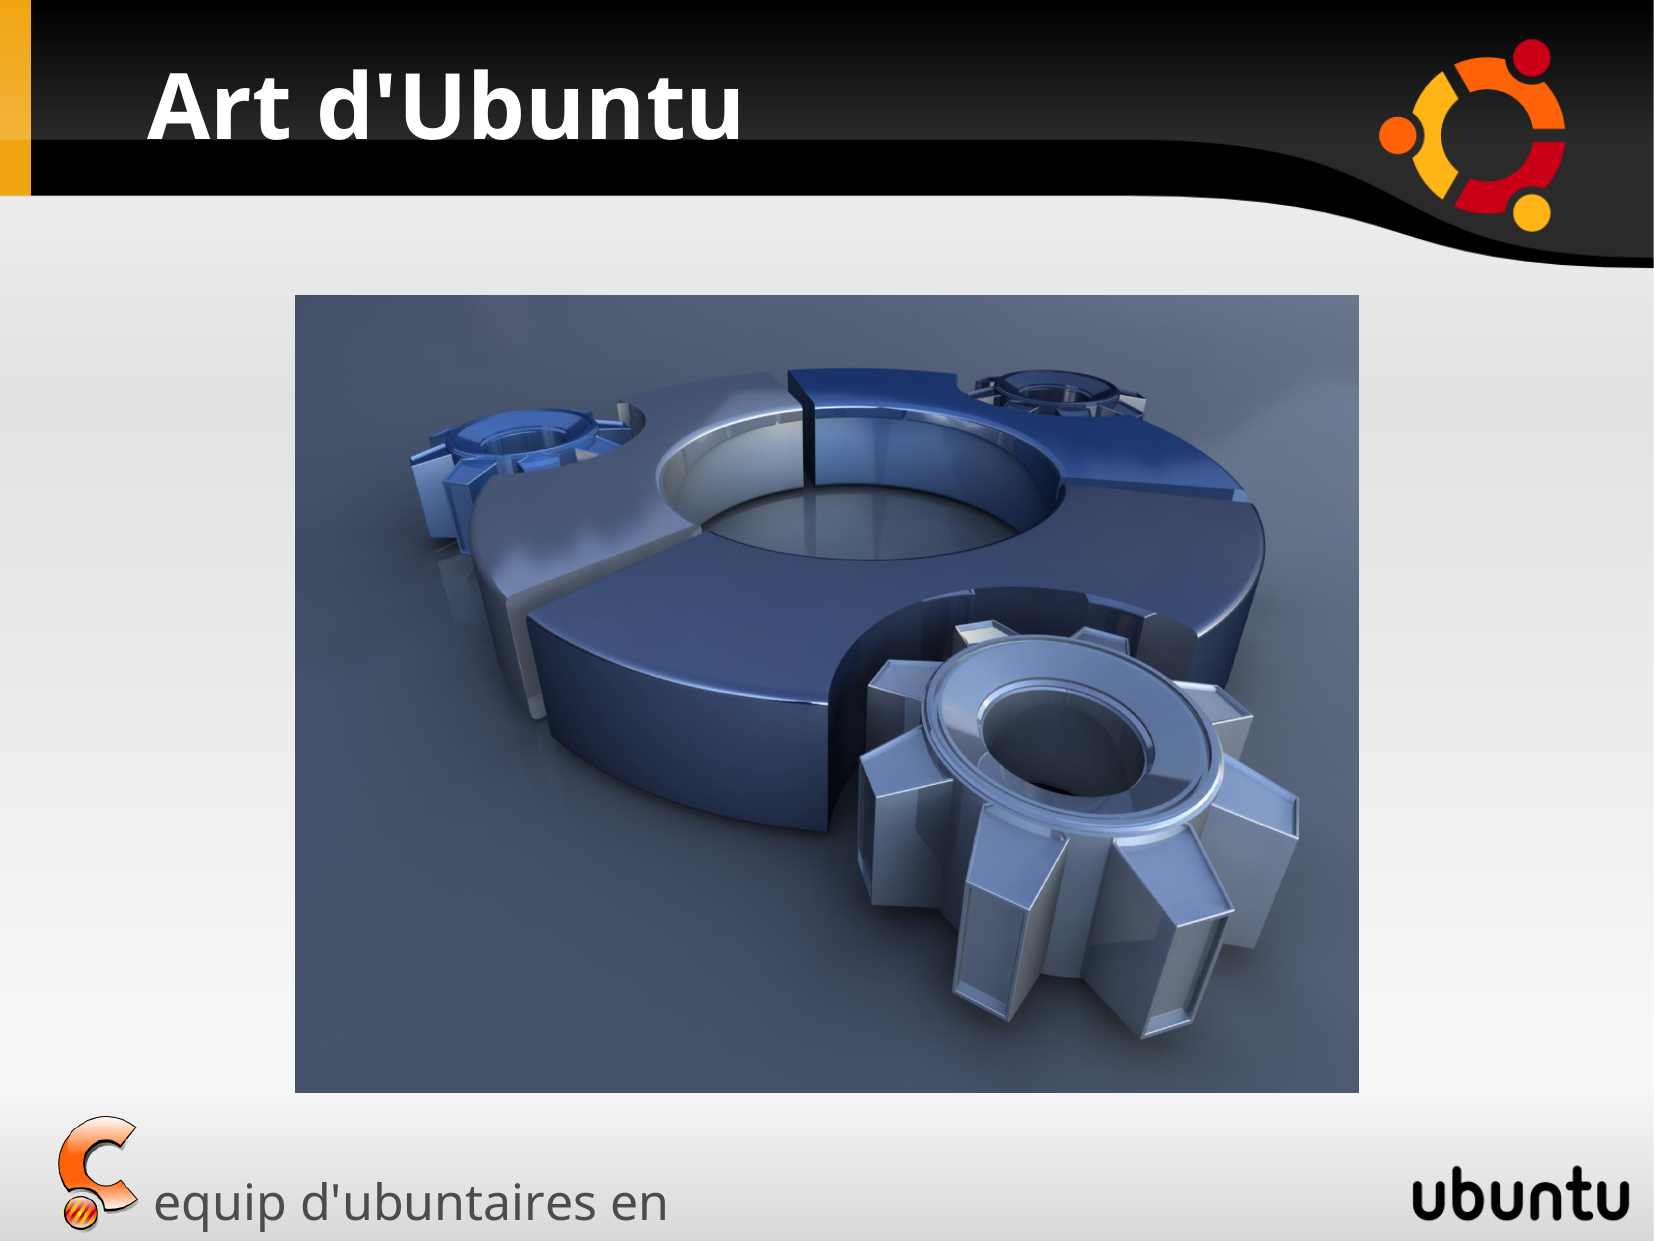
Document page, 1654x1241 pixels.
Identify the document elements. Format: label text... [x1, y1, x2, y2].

picture [0, 0, 1654, 1241]
title Art d'Ubuntu [0, 0, 1359, 208]
